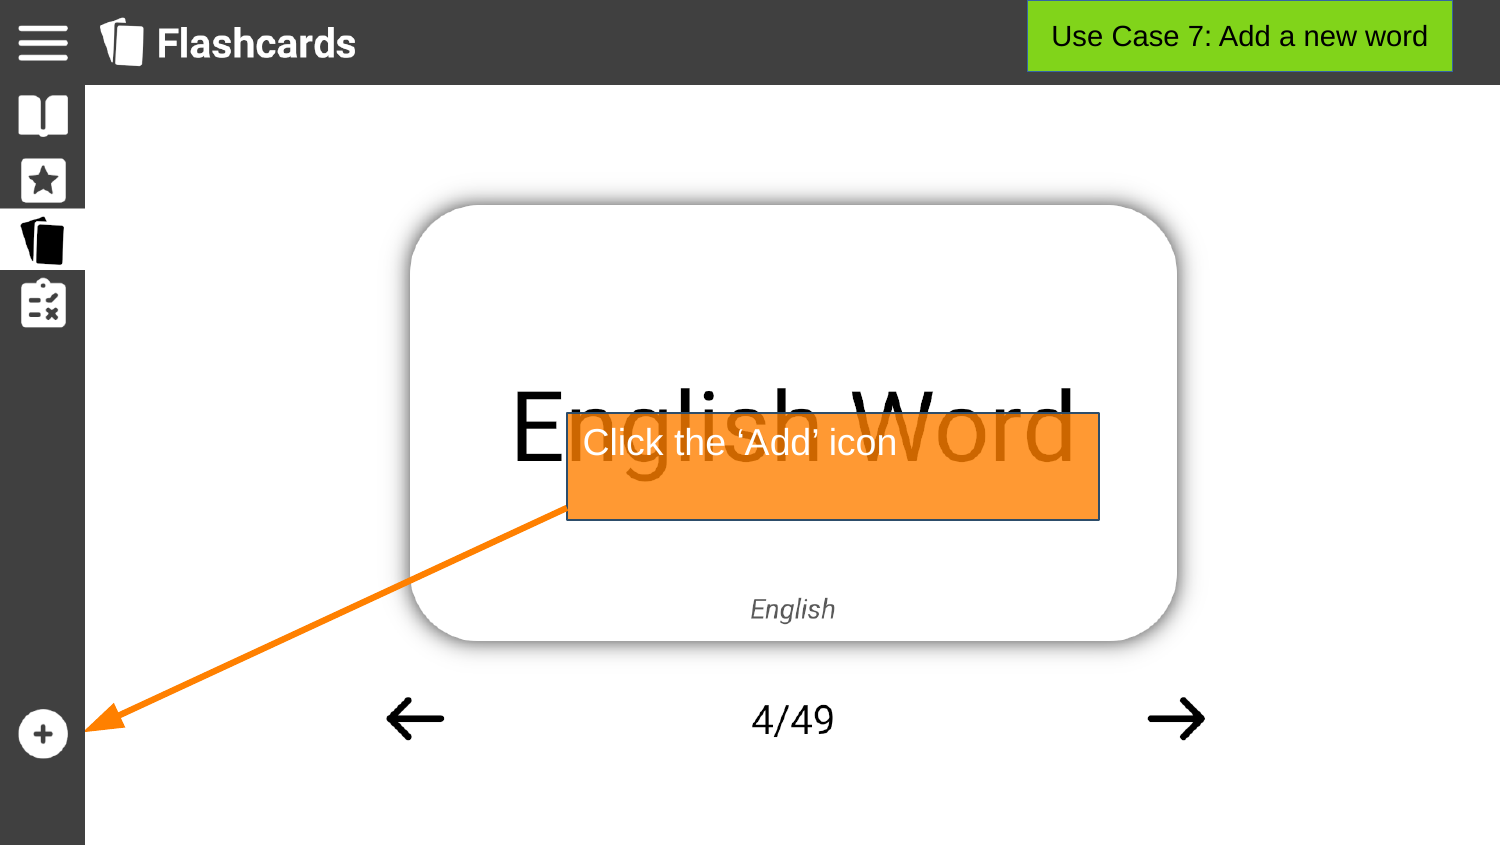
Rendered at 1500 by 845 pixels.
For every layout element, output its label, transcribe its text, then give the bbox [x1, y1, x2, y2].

text_box Use Case 7: Add a new word [1027, 0, 1453, 72]
picture [0, 0, 1500, 845]
text_box Click the ‘Add’ icon [566, 413, 1099, 520]
